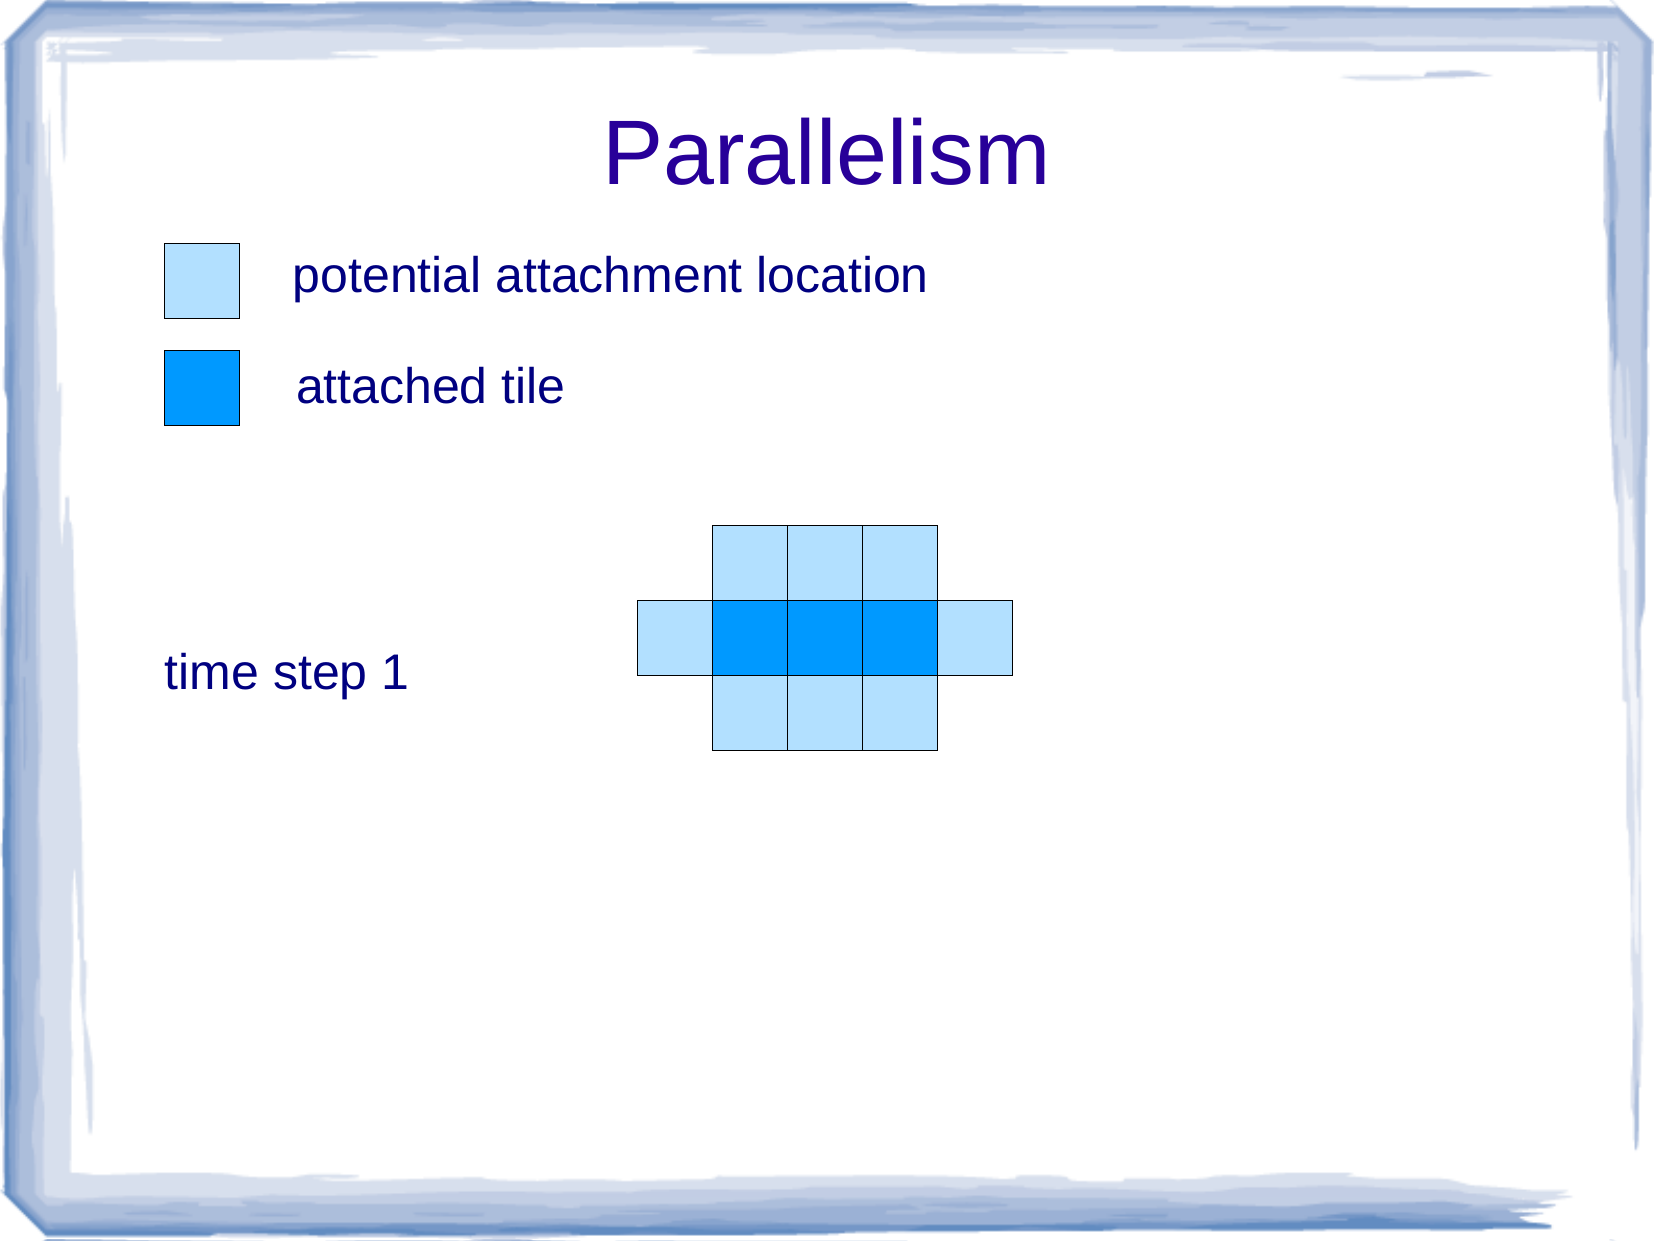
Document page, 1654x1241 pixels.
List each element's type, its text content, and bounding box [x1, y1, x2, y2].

text_box [164, 243, 240, 319]
text_box [637, 525, 1013, 751]
title Parallelism [82, 49, 1571, 257]
text_box potential attachment location [278, 240, 1047, 311]
text_box time step 1 [150, 636, 451, 708]
picture [0, 0, 1654, 1241]
text_box [164, 350, 240, 426]
text_box attached tile [281, 350, 844, 422]
